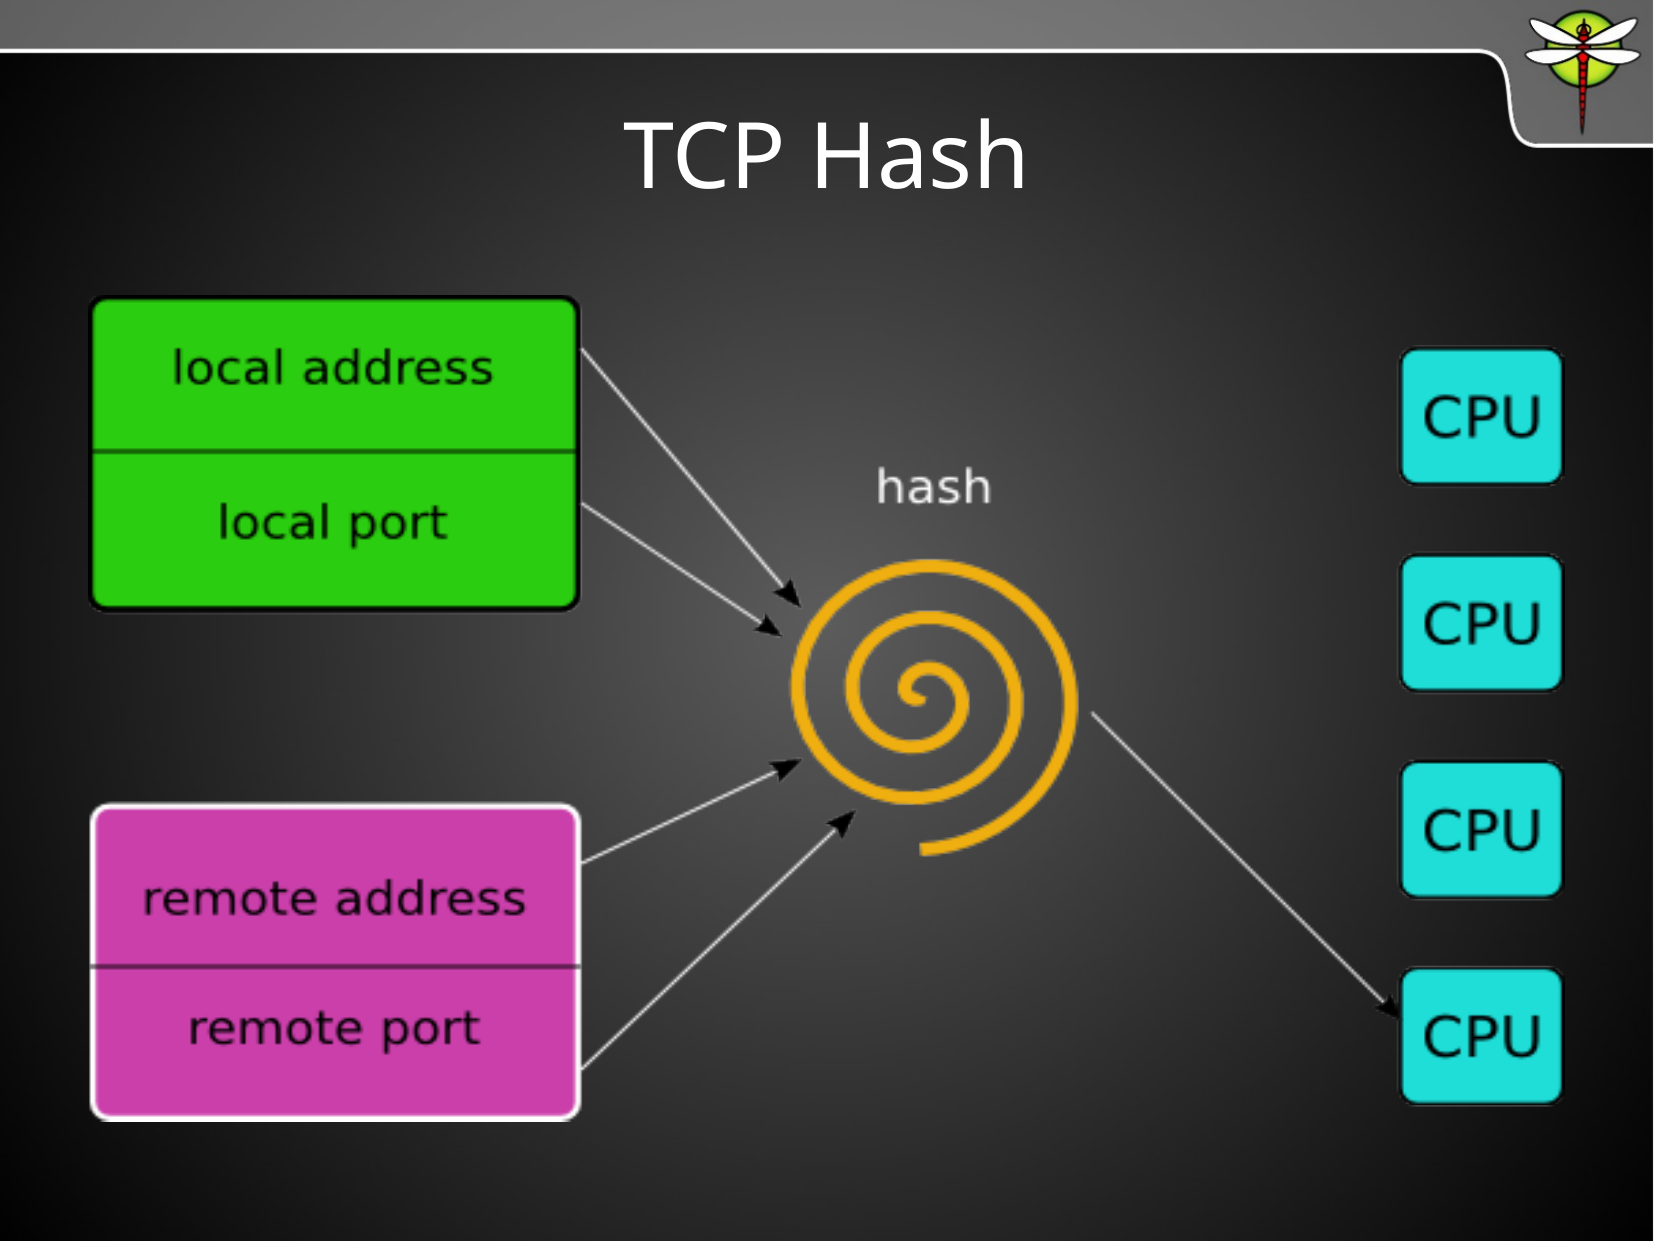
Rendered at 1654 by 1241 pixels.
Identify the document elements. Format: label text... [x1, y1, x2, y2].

picture [0, 0, 1654, 1241]
chart [82, 290, 1571, 1109]
title TCP Hash [82, 56, 1571, 250]
